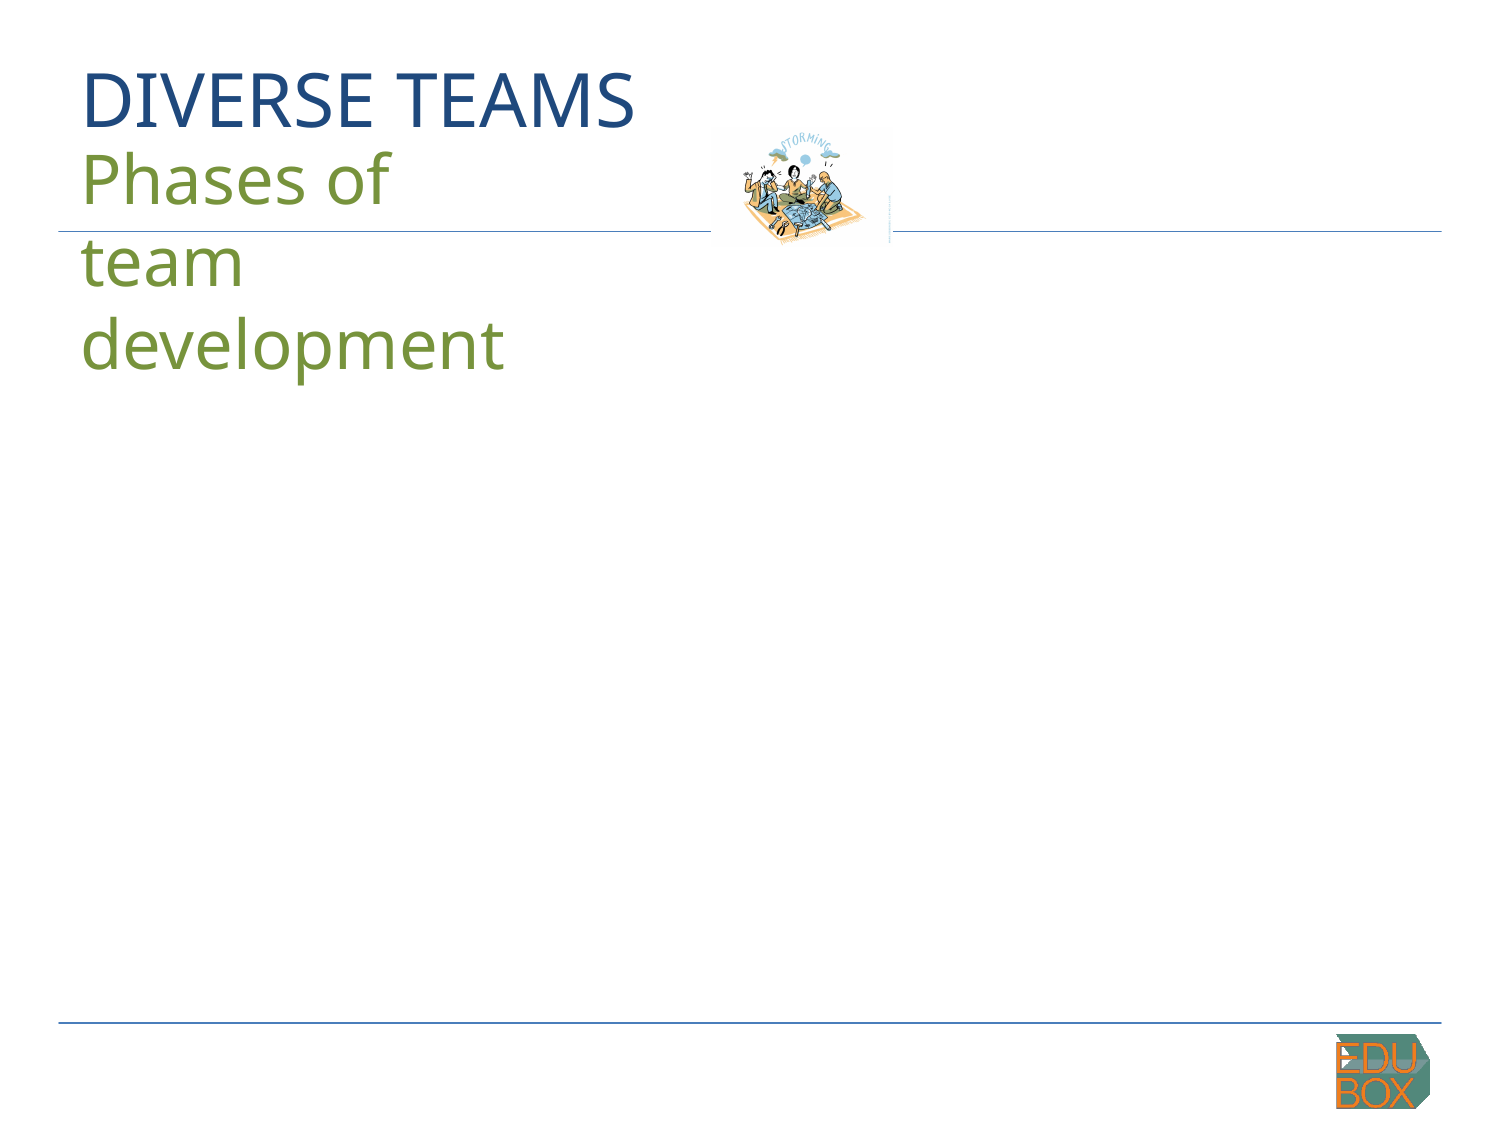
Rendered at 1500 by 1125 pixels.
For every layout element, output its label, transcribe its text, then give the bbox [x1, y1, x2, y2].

list Phases of team development [64, 127, 742, 247]
title DIVERSE TEAMS [64, 42, 1471, 153]
picture [177, 255, 1323, 1005]
picture [1328, 1028, 1437, 1114]
picture [742, 127, 861, 247]
list Phases of team development [861, 127, 1040, 247]
